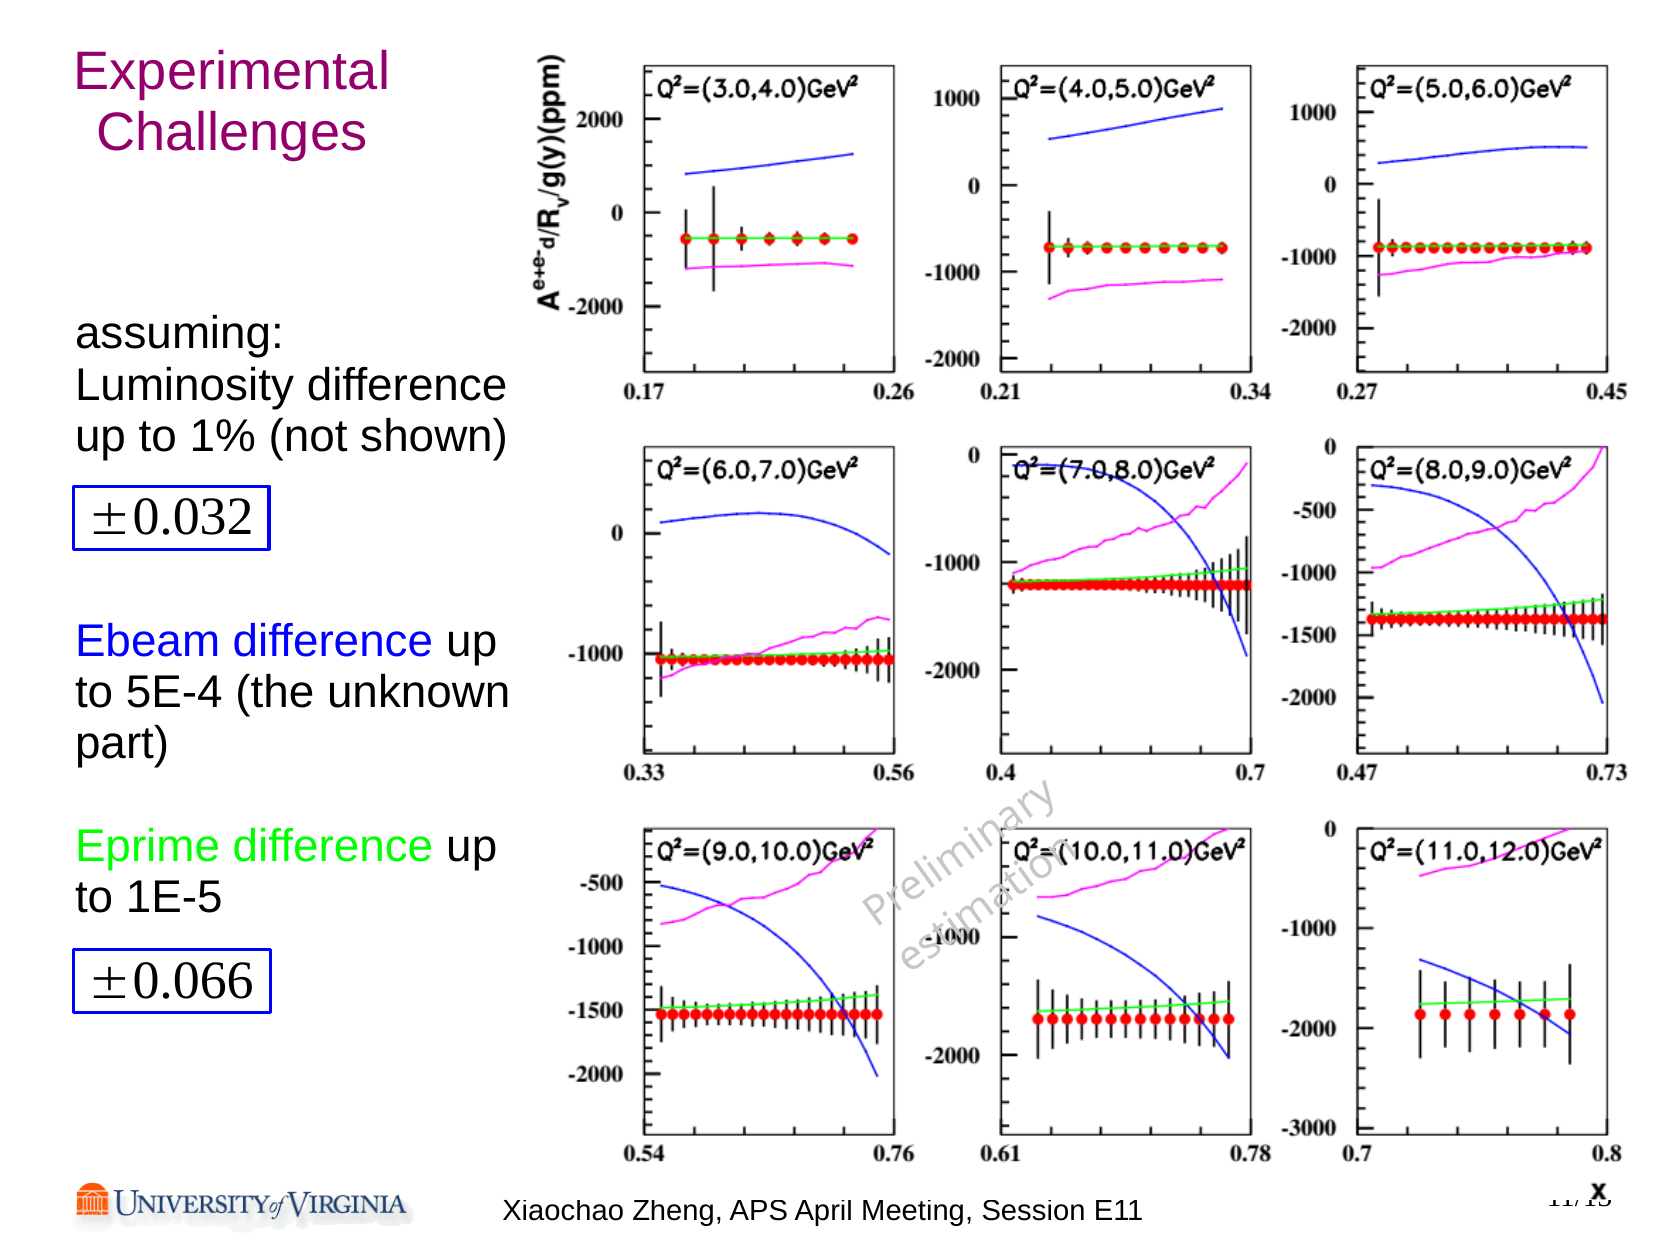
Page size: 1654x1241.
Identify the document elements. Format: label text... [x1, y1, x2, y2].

chart [75, 951, 269, 1012]
text_box assuming: Luminosity difference up to 1% (not shown) Ebeam difference up to 5E-4 (the unknown part) Eprime difference up to 1E-5 [60, 300, 511, 930]
text_box Preliminary estimation [833, 630, 1237, 944]
picture [53, 1165, 427, 1241]
title Experimental Challenges [51, 14, 413, 188]
picture [511, 37, 1635, 1200]
chart [75, 487, 268, 548]
